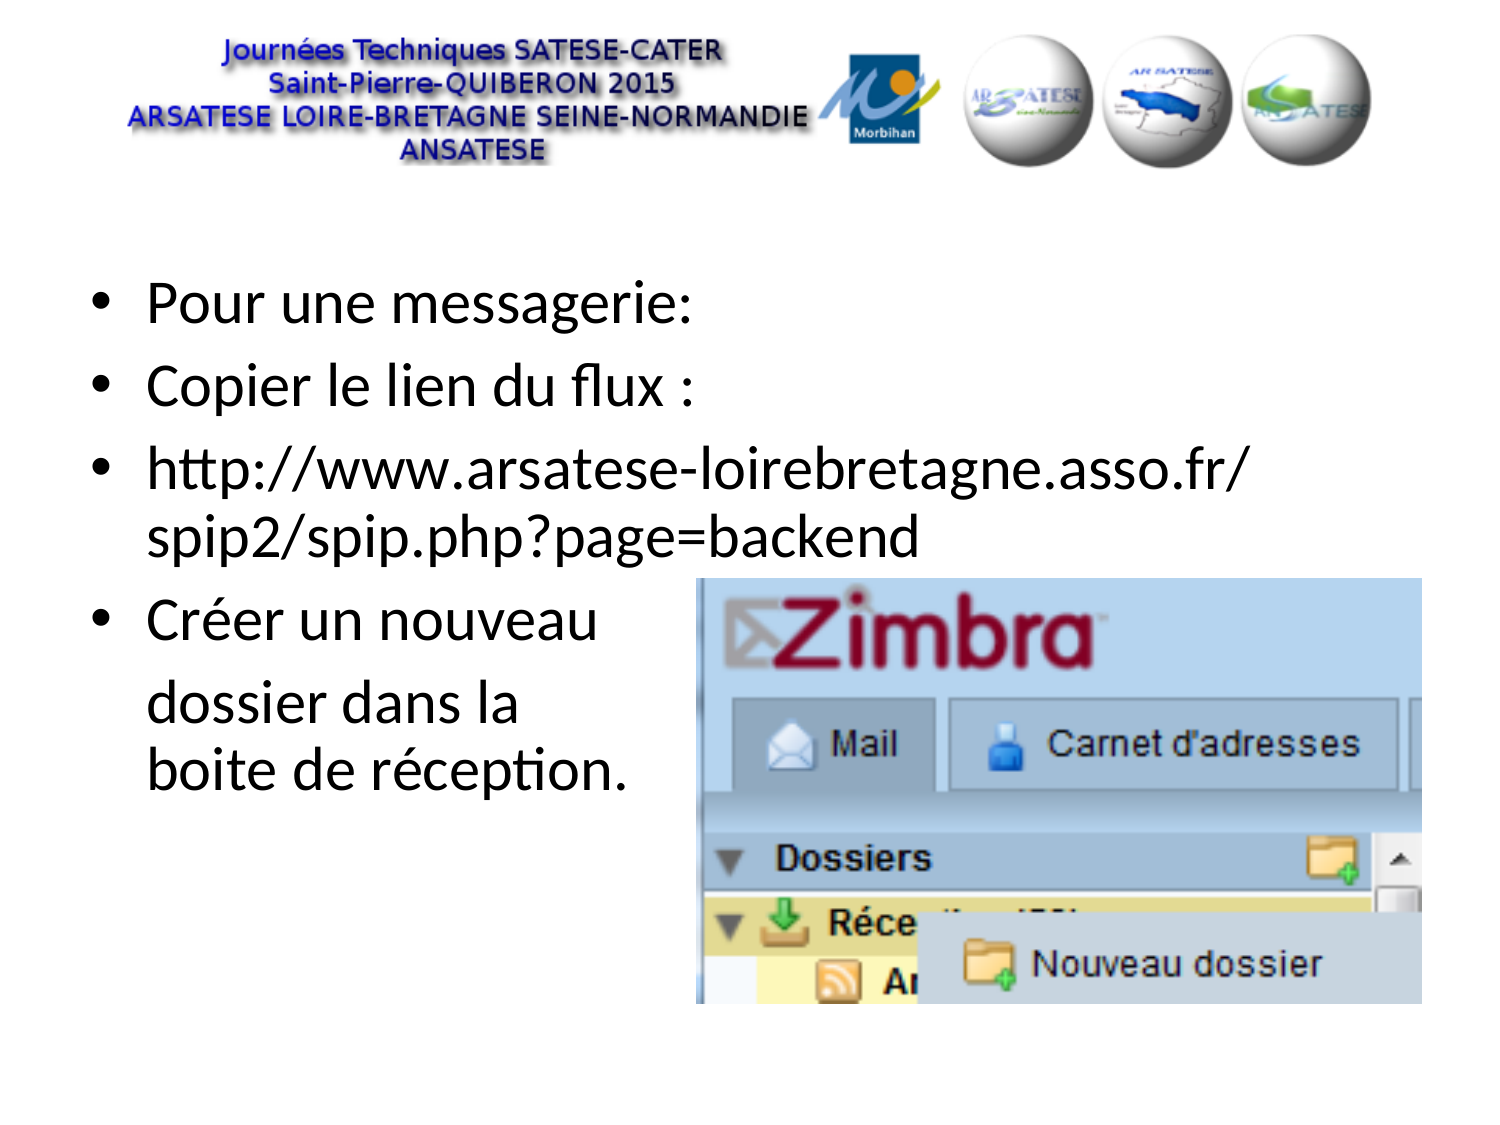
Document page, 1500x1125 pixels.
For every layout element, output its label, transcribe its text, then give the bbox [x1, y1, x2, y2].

picture [123, 30, 1389, 174]
list Pour une messagerie: Copier le lien du flux : http://www.arsatese-loirebretagne.asso.fr/spip2/spip.php?page=backend Créer un nouveau dossier dans la boite de réception. [75, 262, 1436, 847]
picture [696, 578, 1422, 1004]
